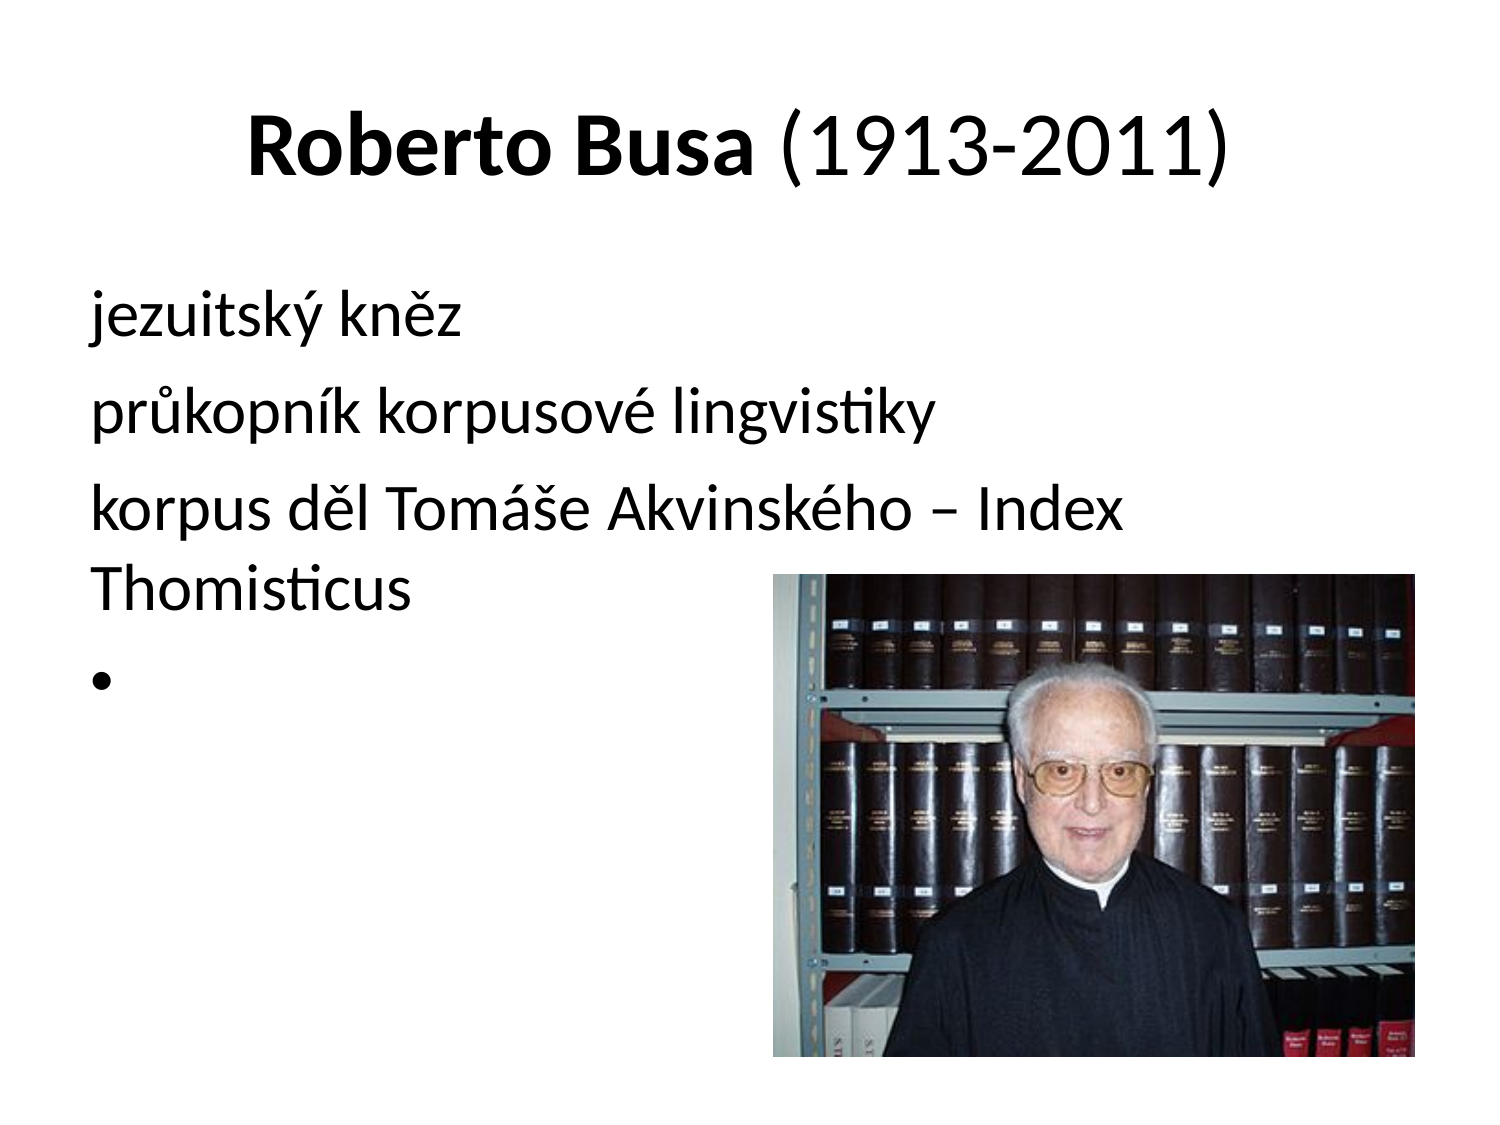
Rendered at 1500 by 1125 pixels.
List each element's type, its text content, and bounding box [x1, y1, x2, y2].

picture [773, 574, 1415, 1057]
list jezuitský kněz průkopník korpusové lingvistiky korpus děl Tomáše Akvinského – Index Thomisticus [75, 262, 1426, 1005]
title Roberto Busa (1913-2011) [75, 45, 1426, 233]
